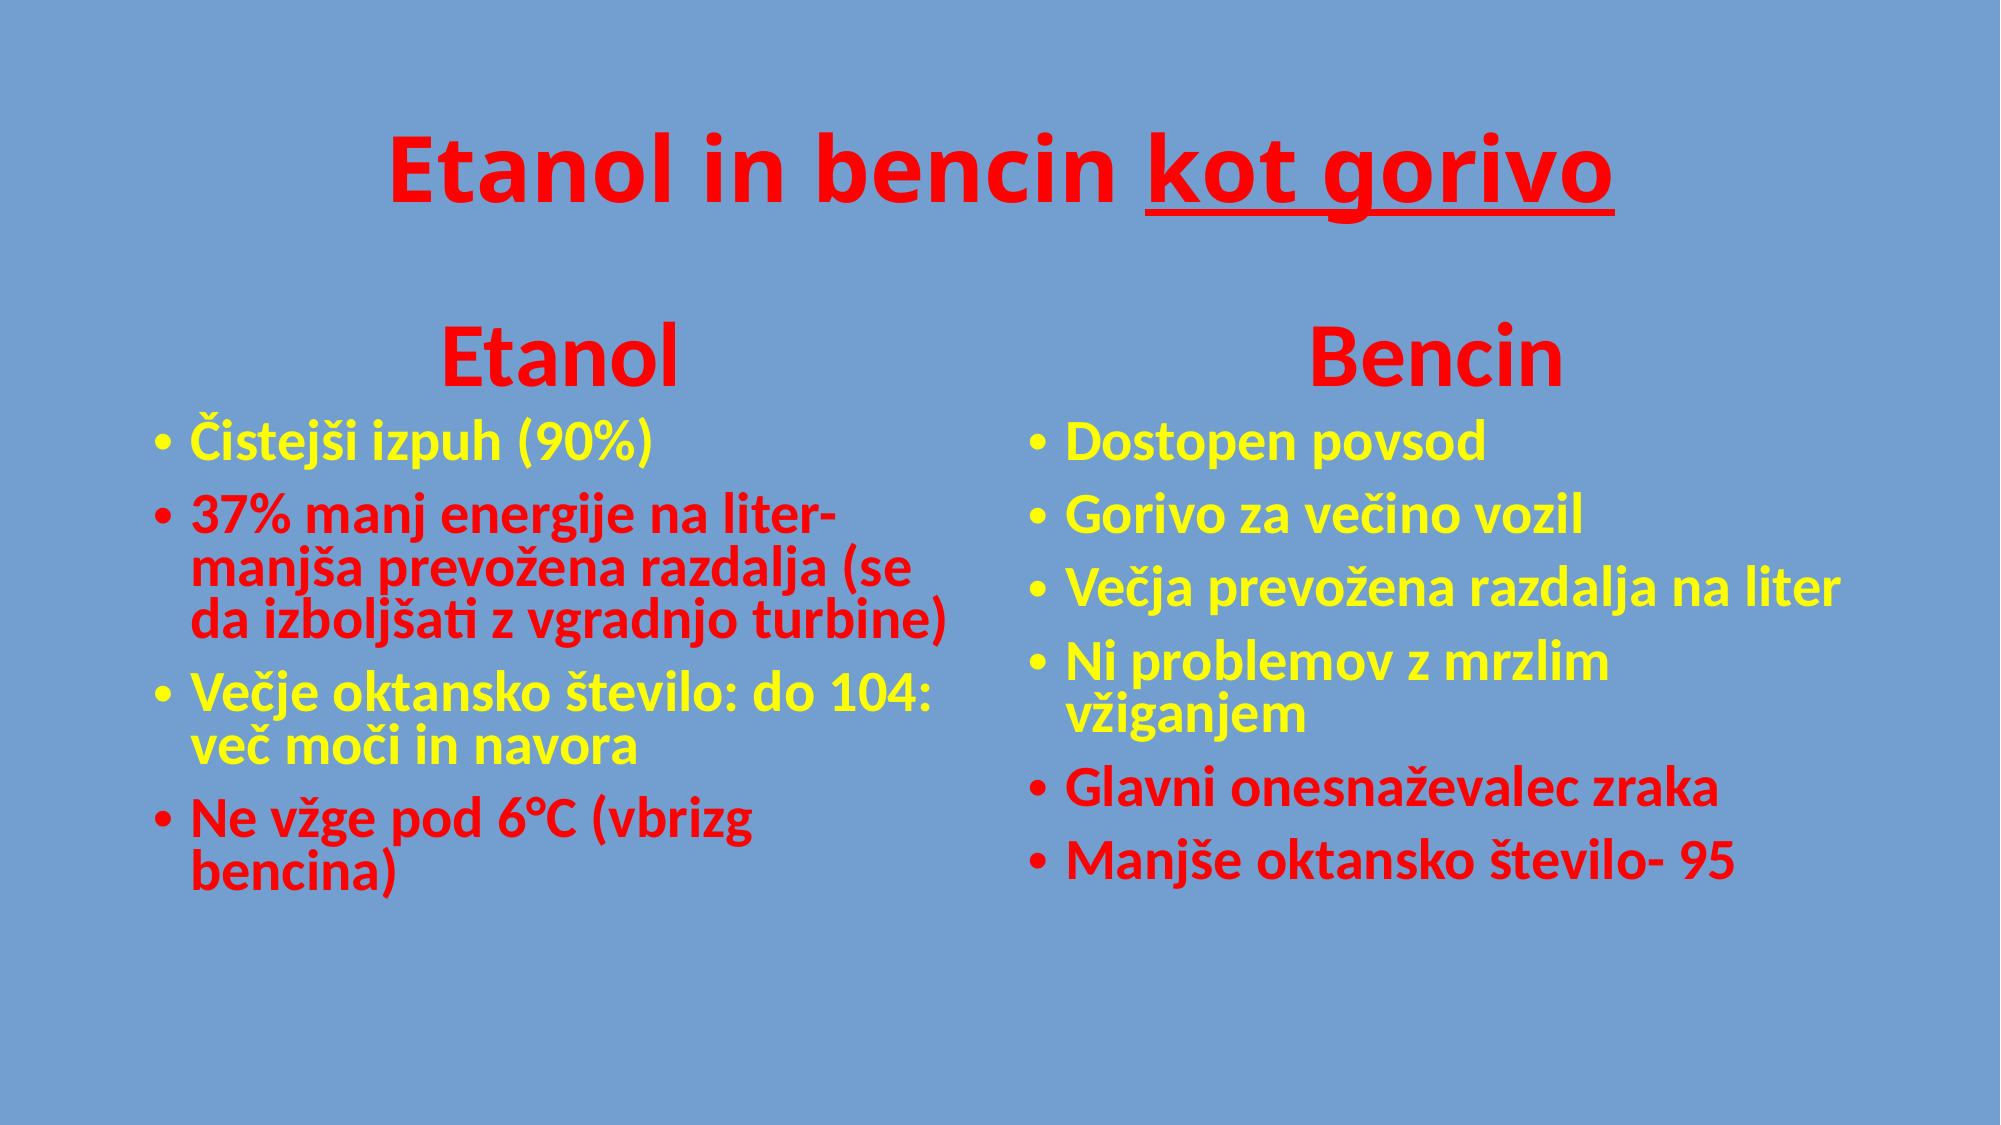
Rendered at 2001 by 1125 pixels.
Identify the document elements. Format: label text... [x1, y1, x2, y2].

title Etanol in bencin kot gorivo [137, 59, 1863, 278]
list Etanol [137, 275, 984, 410]
list Čistejši izpuh (90%) 37% manj energije na liter- manjša prevožena razdalja (se da izboljšati z vgradnjo turbine) Večje oktansko število: do 104: več moči in navora Ne vžge pod 6°C (vbrizg bencina) [137, 410, 984, 1125]
list Bencin [1012, 275, 1863, 410]
list Dostopen povsod Gorivo za večino vozil Večja prevožena razdalja na liter Ni problemov z mrzlim vžiganjem Glavni onesnaževalec zraka Manjše oktansko število- 95 [1012, 410, 1863, 1016]
